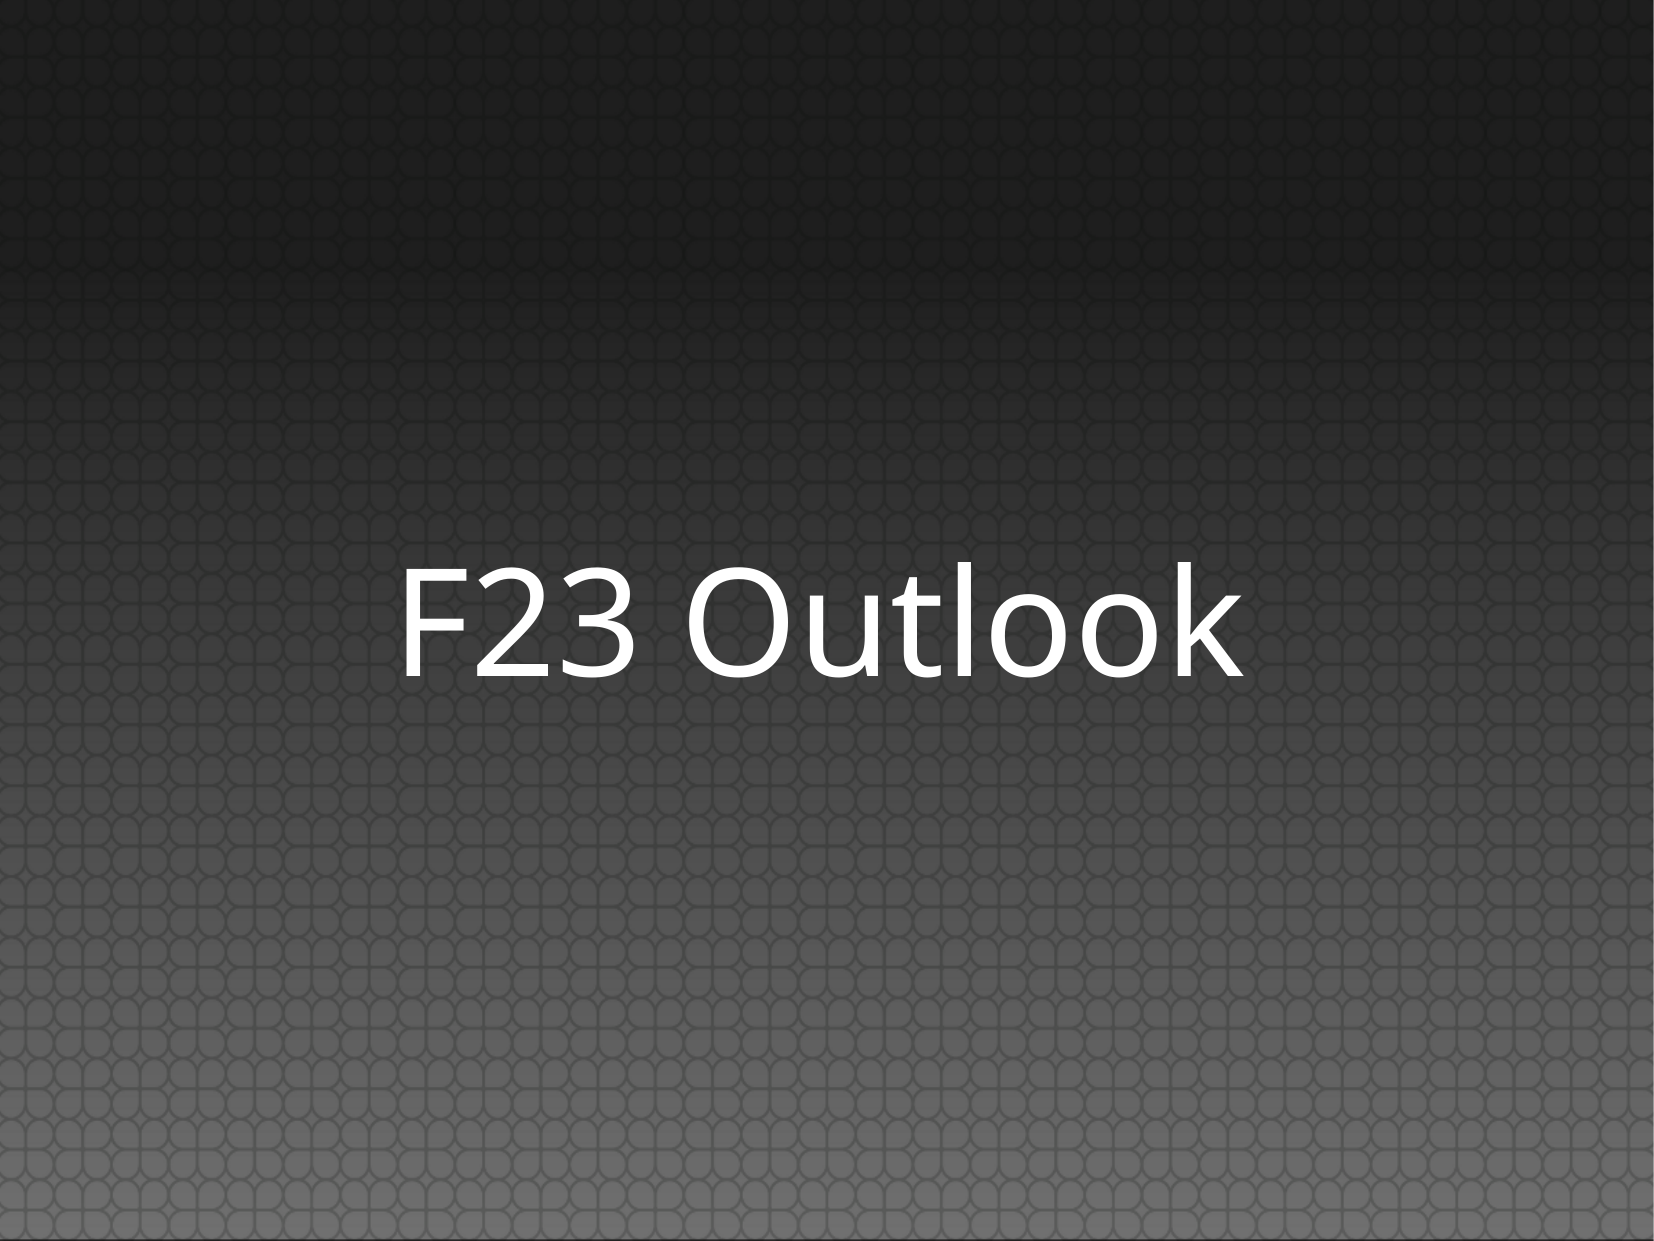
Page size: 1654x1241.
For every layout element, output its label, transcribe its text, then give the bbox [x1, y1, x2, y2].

title F23 Outlook [75, 525, 1564, 713]
picture [0, 0, 1654, 1241]
